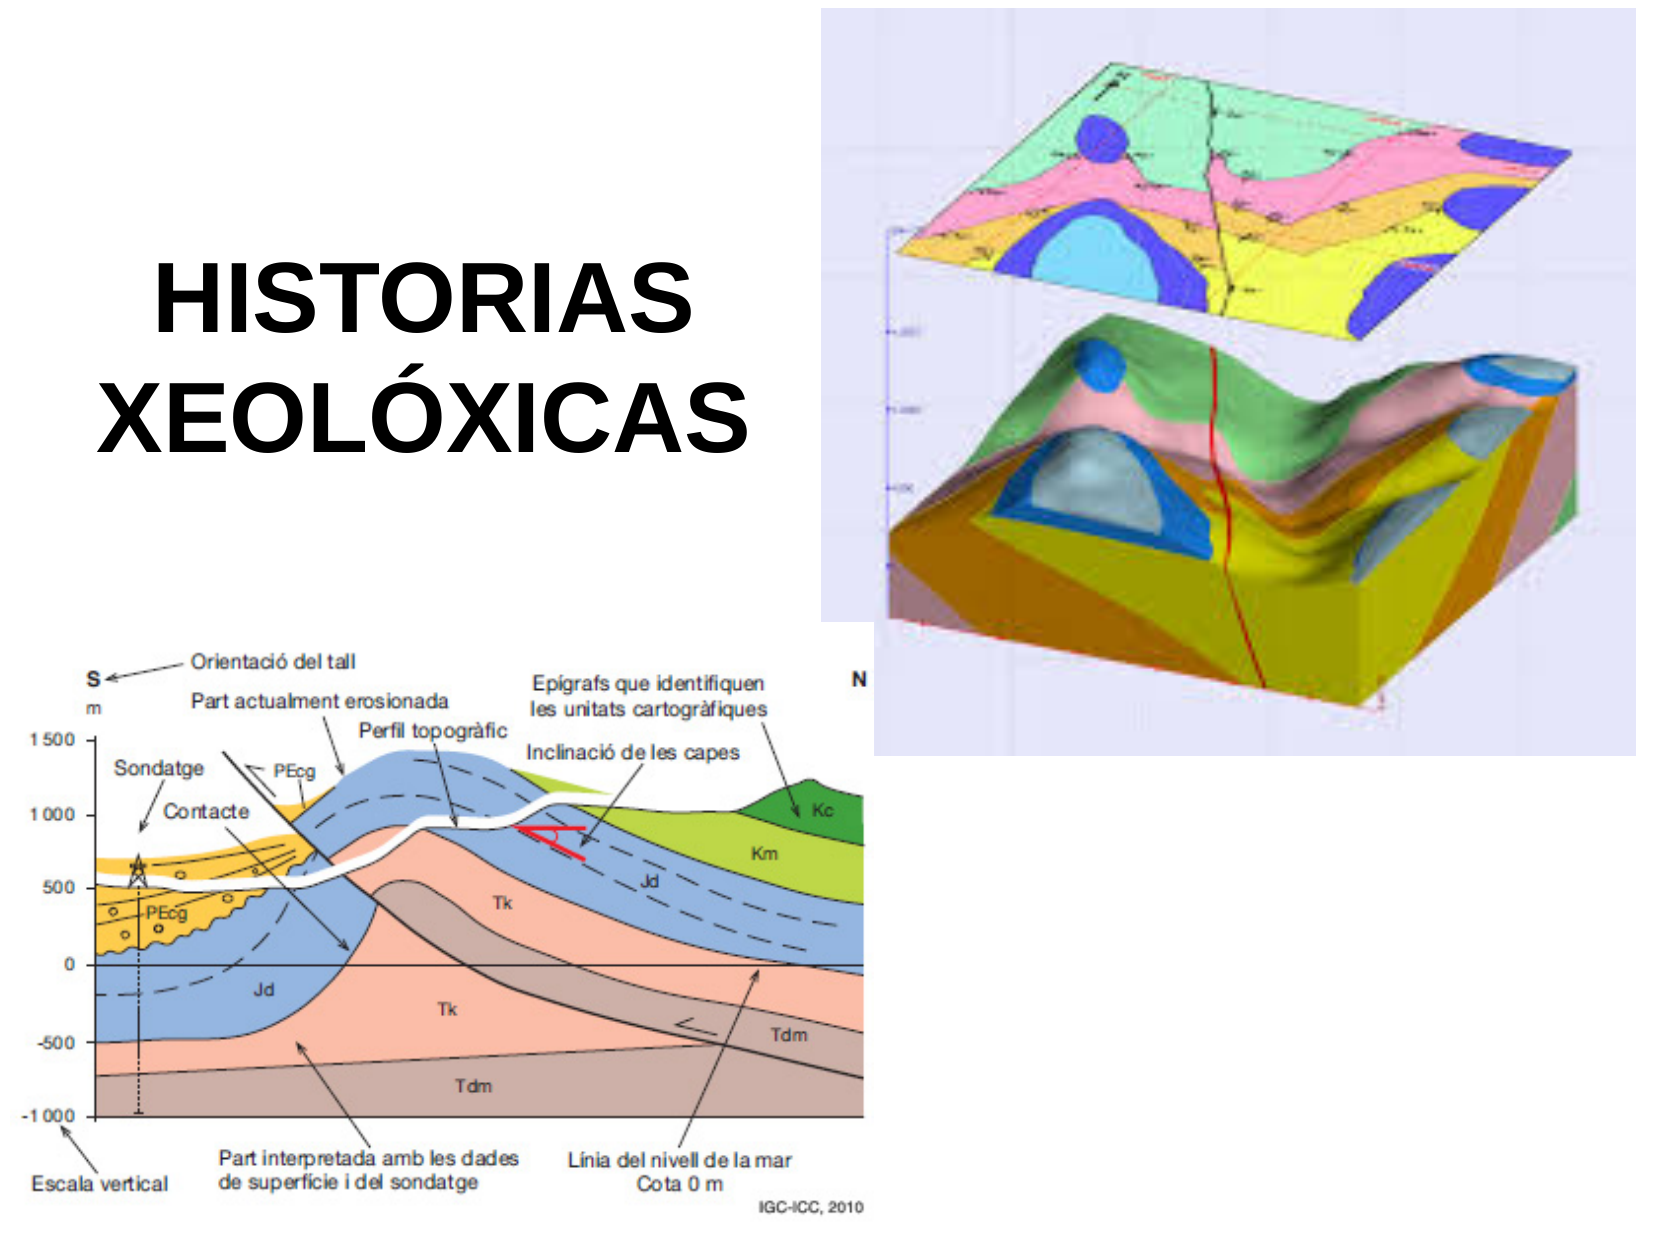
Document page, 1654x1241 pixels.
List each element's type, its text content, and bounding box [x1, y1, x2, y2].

title HISTORIAS XEOLÓXICAS [0, 73, 821, 632]
picture [10, 8, 1636, 1223]
